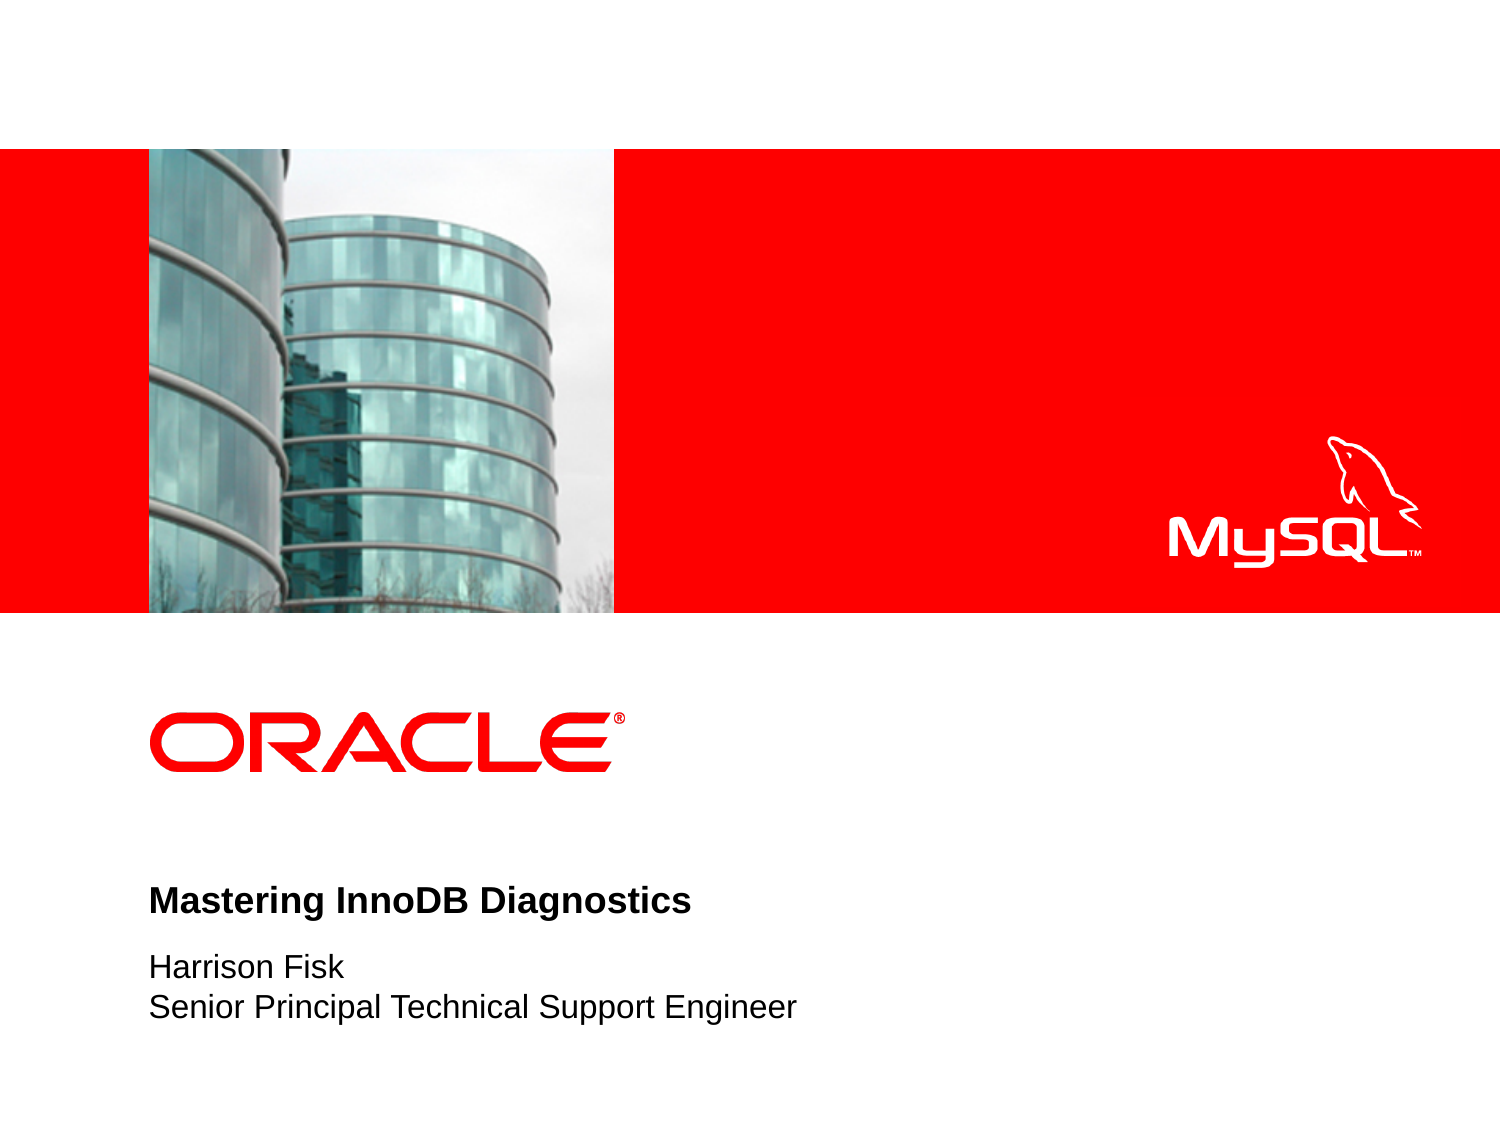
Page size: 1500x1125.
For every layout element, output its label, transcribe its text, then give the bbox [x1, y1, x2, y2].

title Mastering InnoDB Diagnostics [133, 787, 1409, 929]
text_box Harrison Fisk Senior Principal Technical Support Engineer [133, 937, 1184, 1063]
picture [150, 712, 625, 772]
picture [0, 149, 1500, 613]
